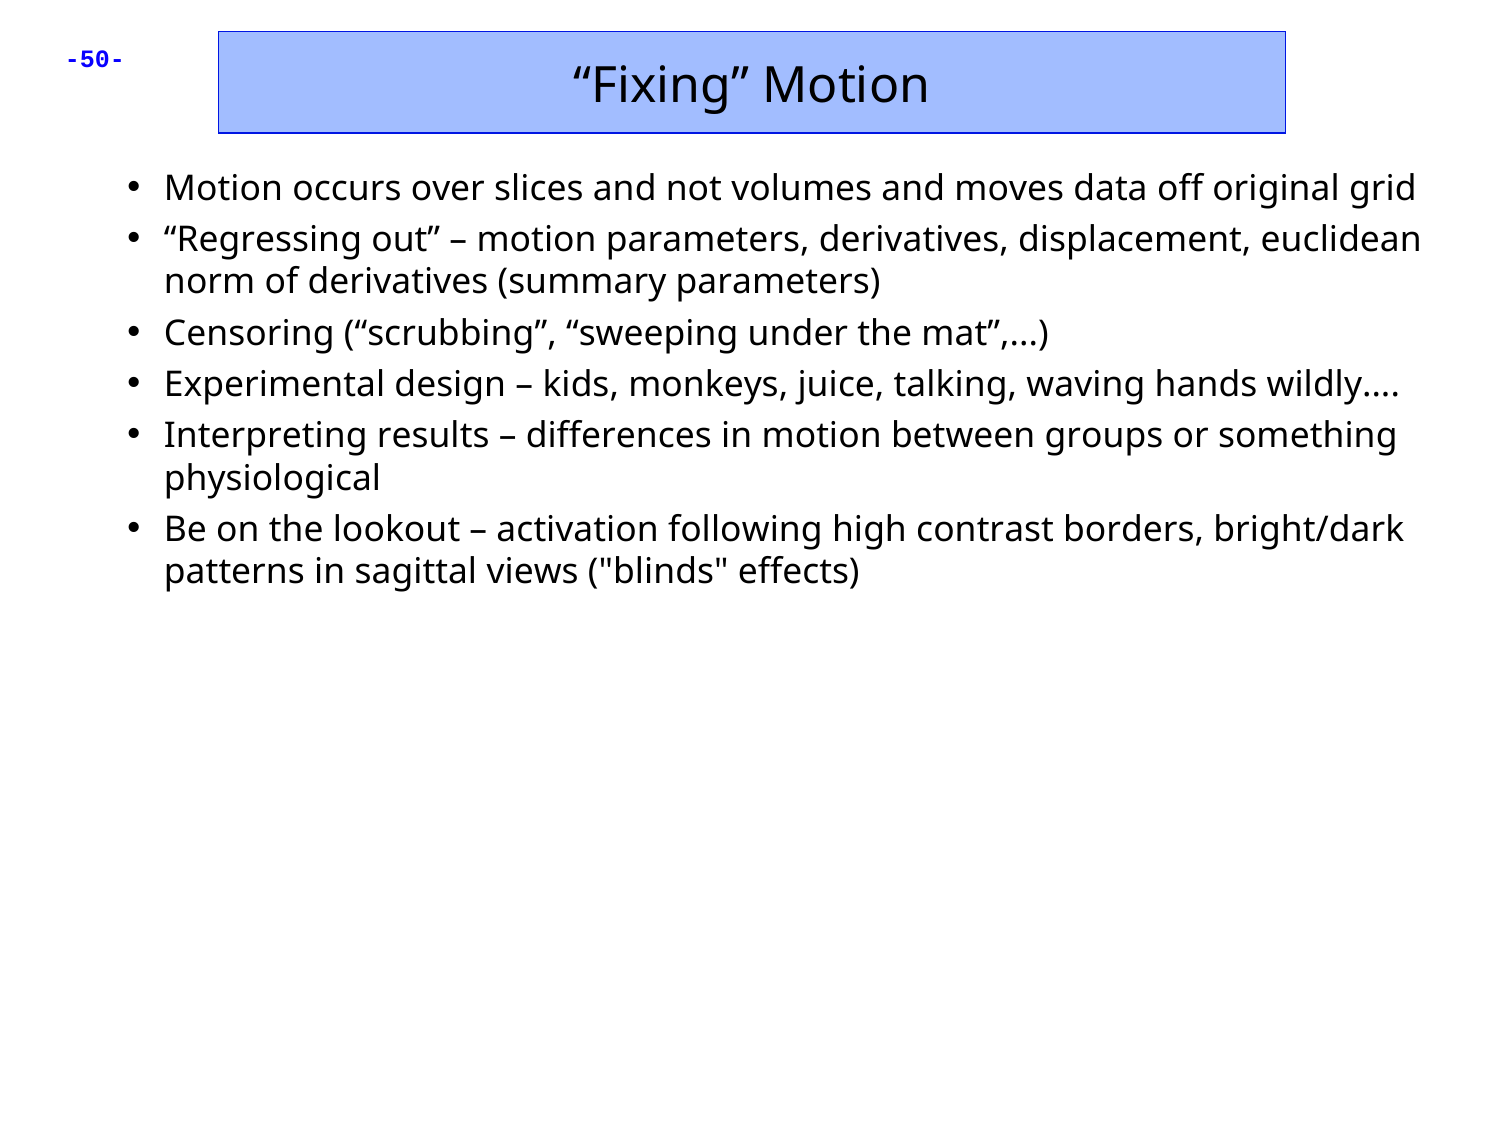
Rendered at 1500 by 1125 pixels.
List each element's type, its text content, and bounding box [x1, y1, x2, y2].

text_box Motion occurs over slices and not volumes and moves data off original grid “Regressing out” – motion parameters, derivatives, displacement, euclidean norm of derivatives (summary parameters) Censoring (“scrubbing”, “sweeping under the mat”,...) Experimental design – kids, monkeys, juice, talking, waving hands wildly.... Interpreting results – differences in motion between groups or something physiological Be on the lookout – activation following high contrast borders, bright/dark patterns in sagittal views ("blinds" effects) [111, 156, 1479, 624]
text_box “Fixing” Motion [218, 31, 1286, 134]
